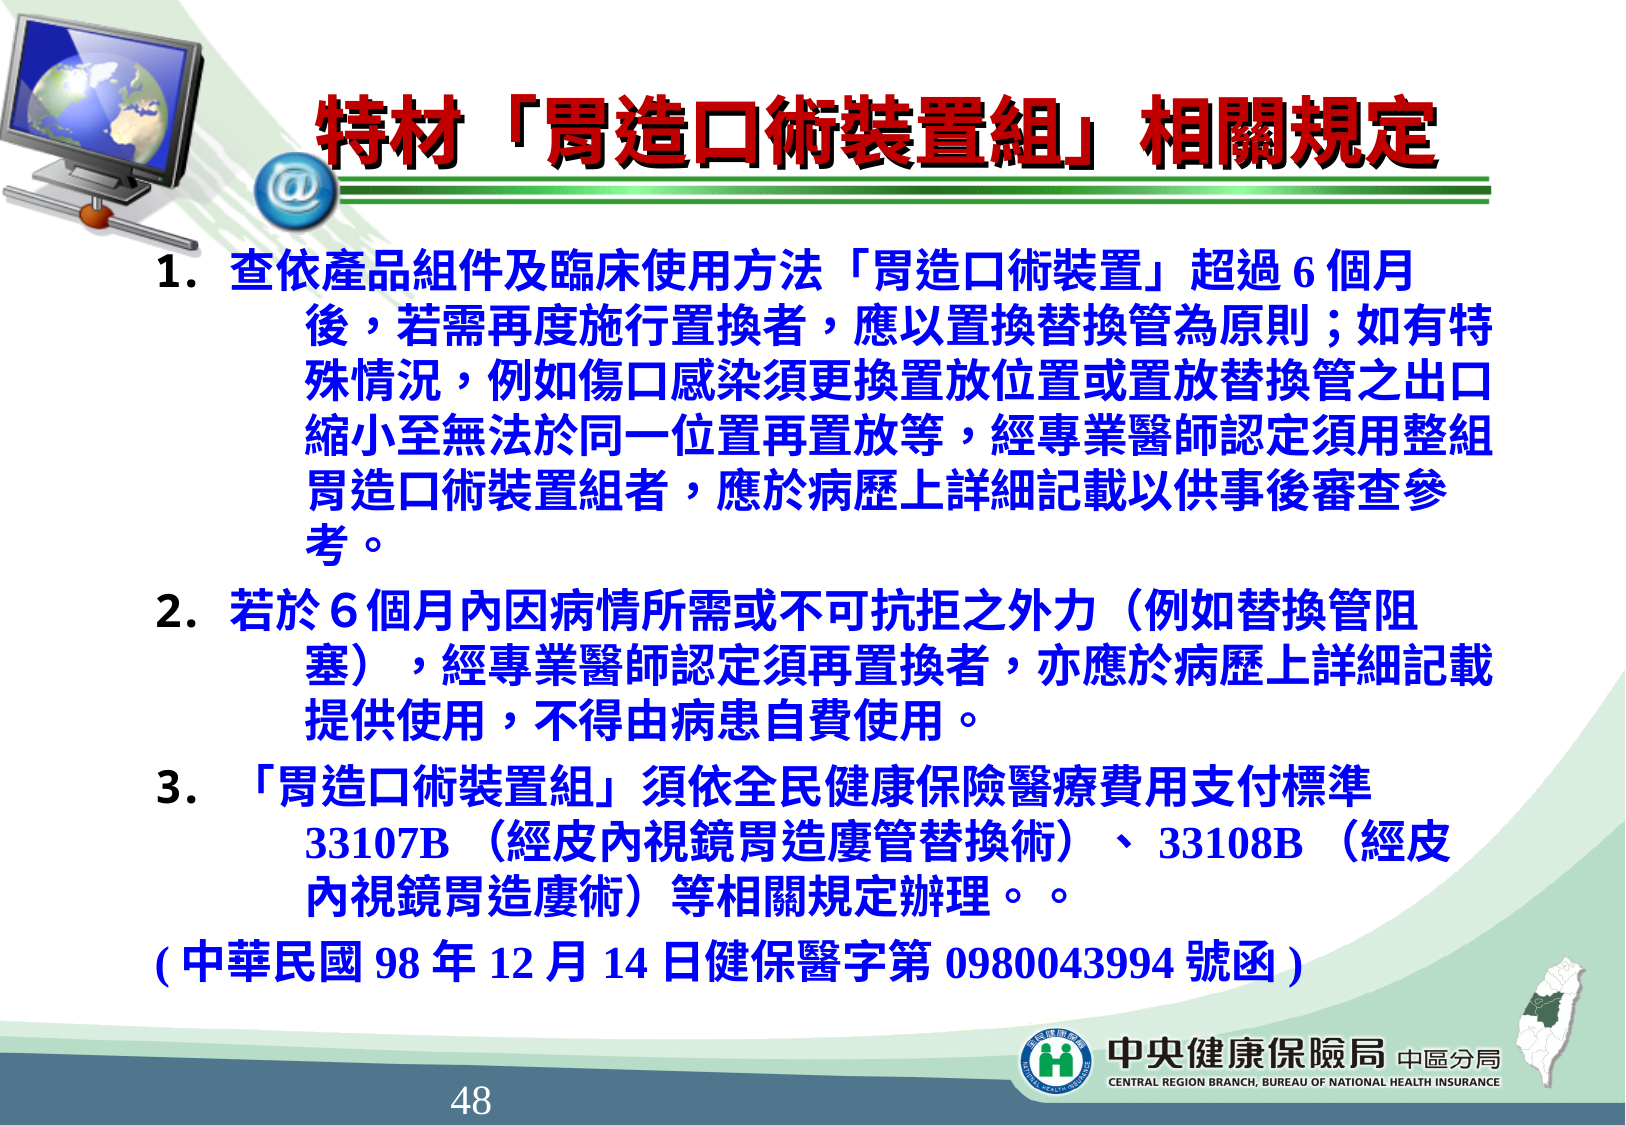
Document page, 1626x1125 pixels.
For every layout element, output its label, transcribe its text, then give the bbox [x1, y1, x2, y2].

text_box [435, 1065, 815, 1125]
text_box 查依產品組件及臨床使用方法「胃造口術裝置」超過6個月後，若需再度施行置換者，應以置換替換管為原則；如有特殊情況，例如傷口感染須更換置放位置或置放替換管之出口縮小至無法於同一位置再置放等，經專業醫師認定須用整組胃造口術裝置組者，應於病歷上詳細記載以供事後審查參考。 若於６個月內因病情所需或不可抗拒之外力（例如替換管阻塞），經專業醫師認定須再置換者，亦應於病歷上詳細記載提供使用，不得由病患自費使用。 「胃造口術裝置組」須依全民健康保險醫療費用支付標準33107B（經皮內視鏡胃造廔管替換術）、33108B（經皮內視鏡胃造廔術）等相關規定辦理。。 (中華民國98年12月14日健保醫字第0980043994號函) [140, 234, 1511, 995]
title 特材「胃造口術裝置組」相關規定 [144, 35, 1608, 223]
